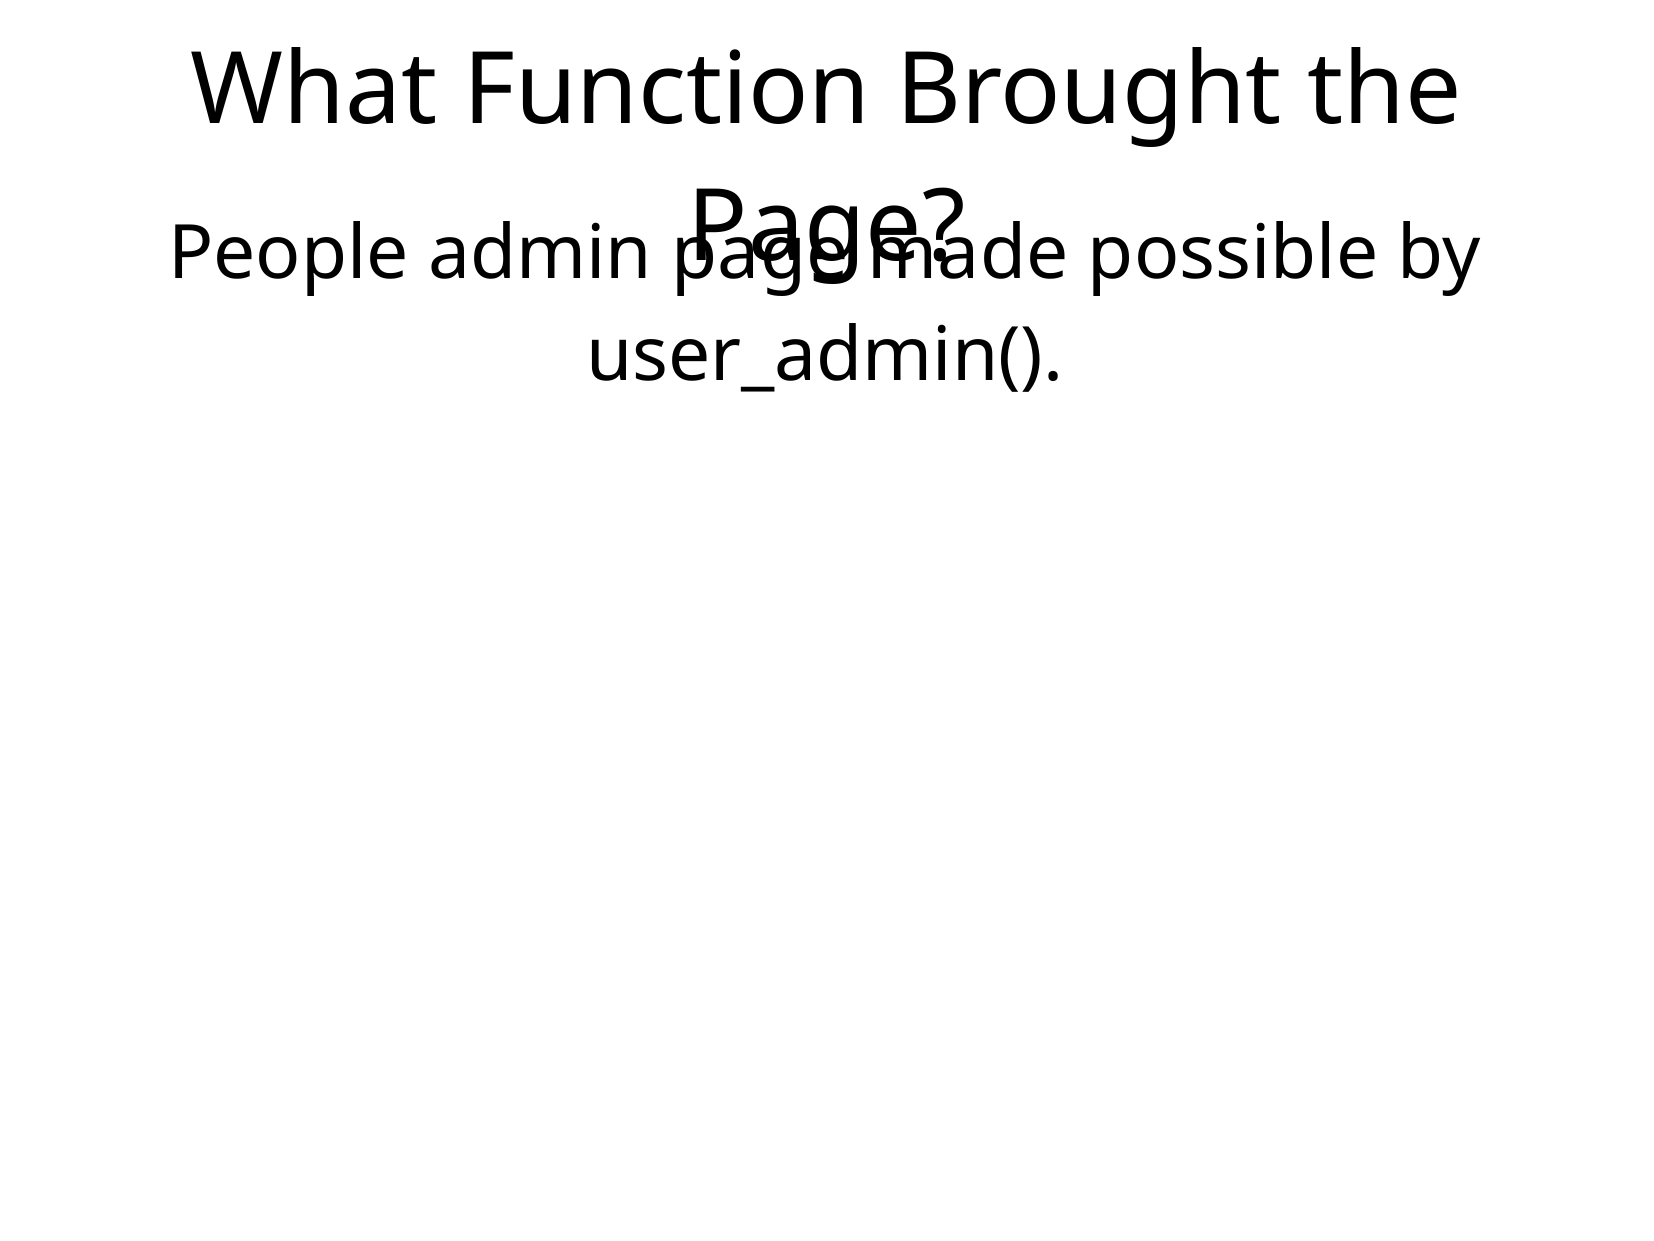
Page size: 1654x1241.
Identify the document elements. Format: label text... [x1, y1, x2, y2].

subtitle People admin page made possible by user_admin(). [37, 242, 1613, 358]
picture [106, 356, 1540, 1217]
title What Function Brought the Page? [82, 56, 1571, 242]
